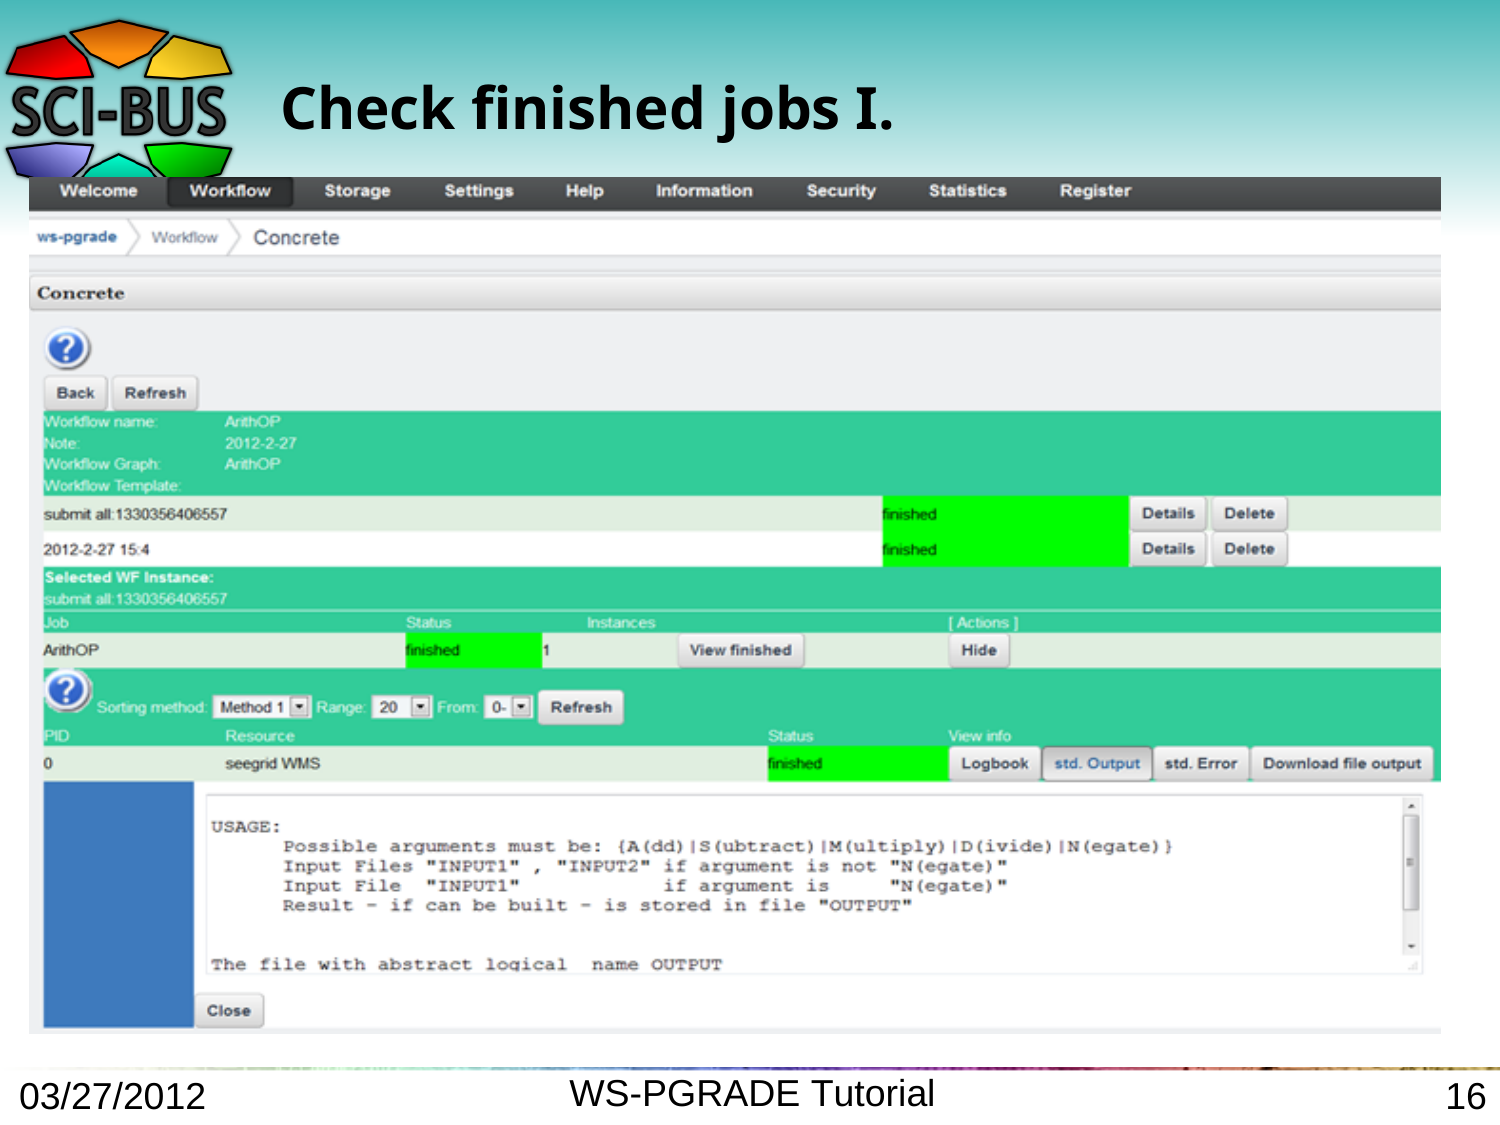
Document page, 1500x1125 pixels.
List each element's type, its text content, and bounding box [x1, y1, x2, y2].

title Check finished jobs I. [265, 29, 1477, 183]
picture [0, 15, 1441, 1034]
picture [0, 1067, 1500, 1125]
